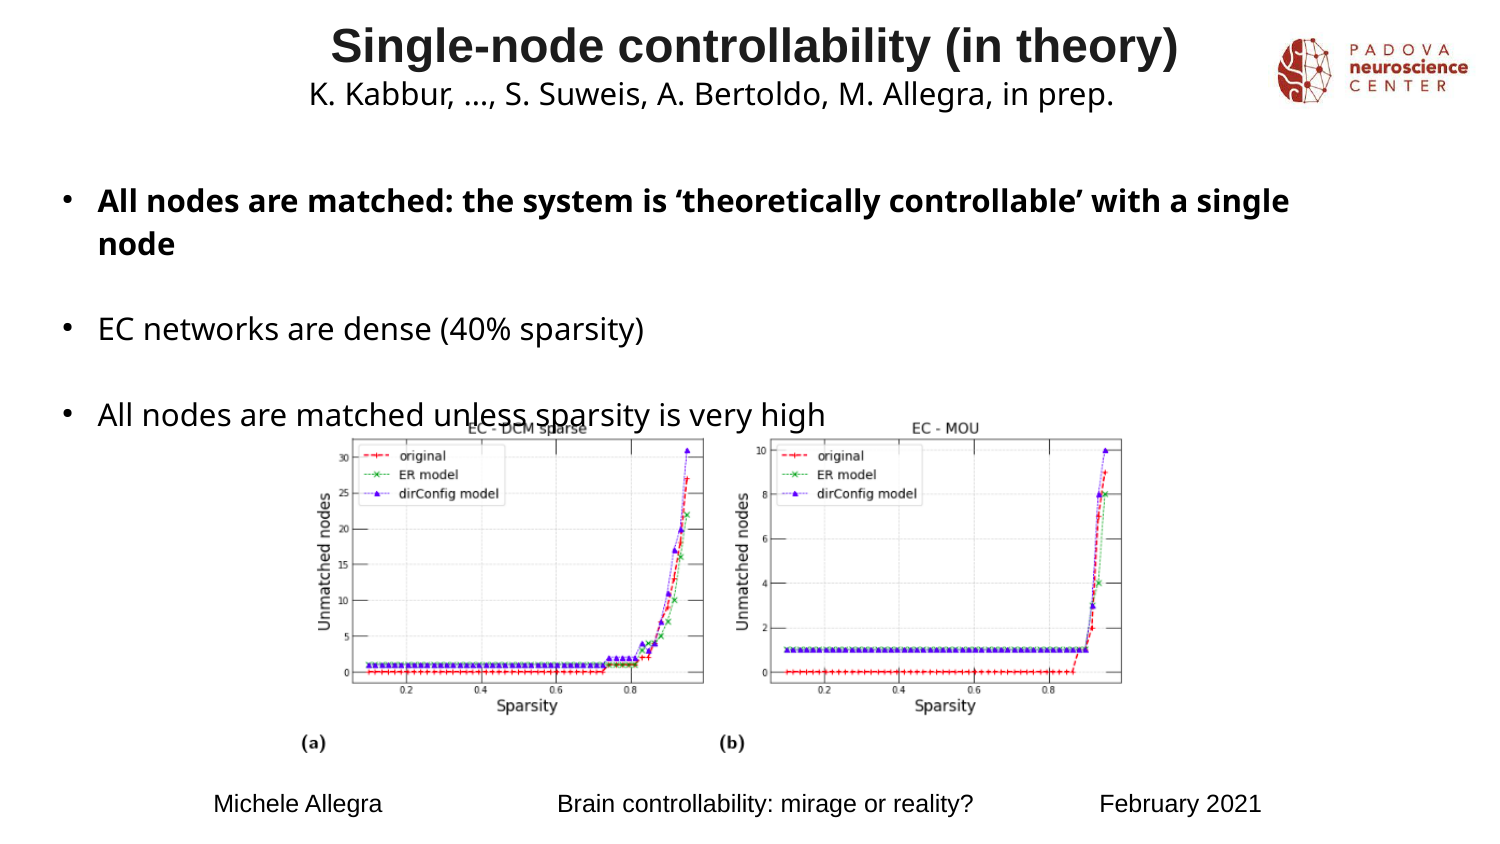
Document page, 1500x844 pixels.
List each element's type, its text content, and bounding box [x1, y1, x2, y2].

picture [1268, 10, 1476, 123]
text_box Michele Allegra Brain controllability: mirage or reality? February 2021 [64, 776, 1415, 828]
text_box K. Kabbur, …, S. Suweis, A. Bertoldo, M. Allegra, in prep. [218, 58, 1234, 127]
picture [274, 573, 1164, 768]
text_box All nodes are matched: the system is ‘theoretically controllable’ with a single node EC networks are dense (40% sparsity) All nodes are matched unless sparsity is very high [47, 171, 1312, 573]
text_box Single-node controllability (in theory) [74, 0, 1436, 95]
